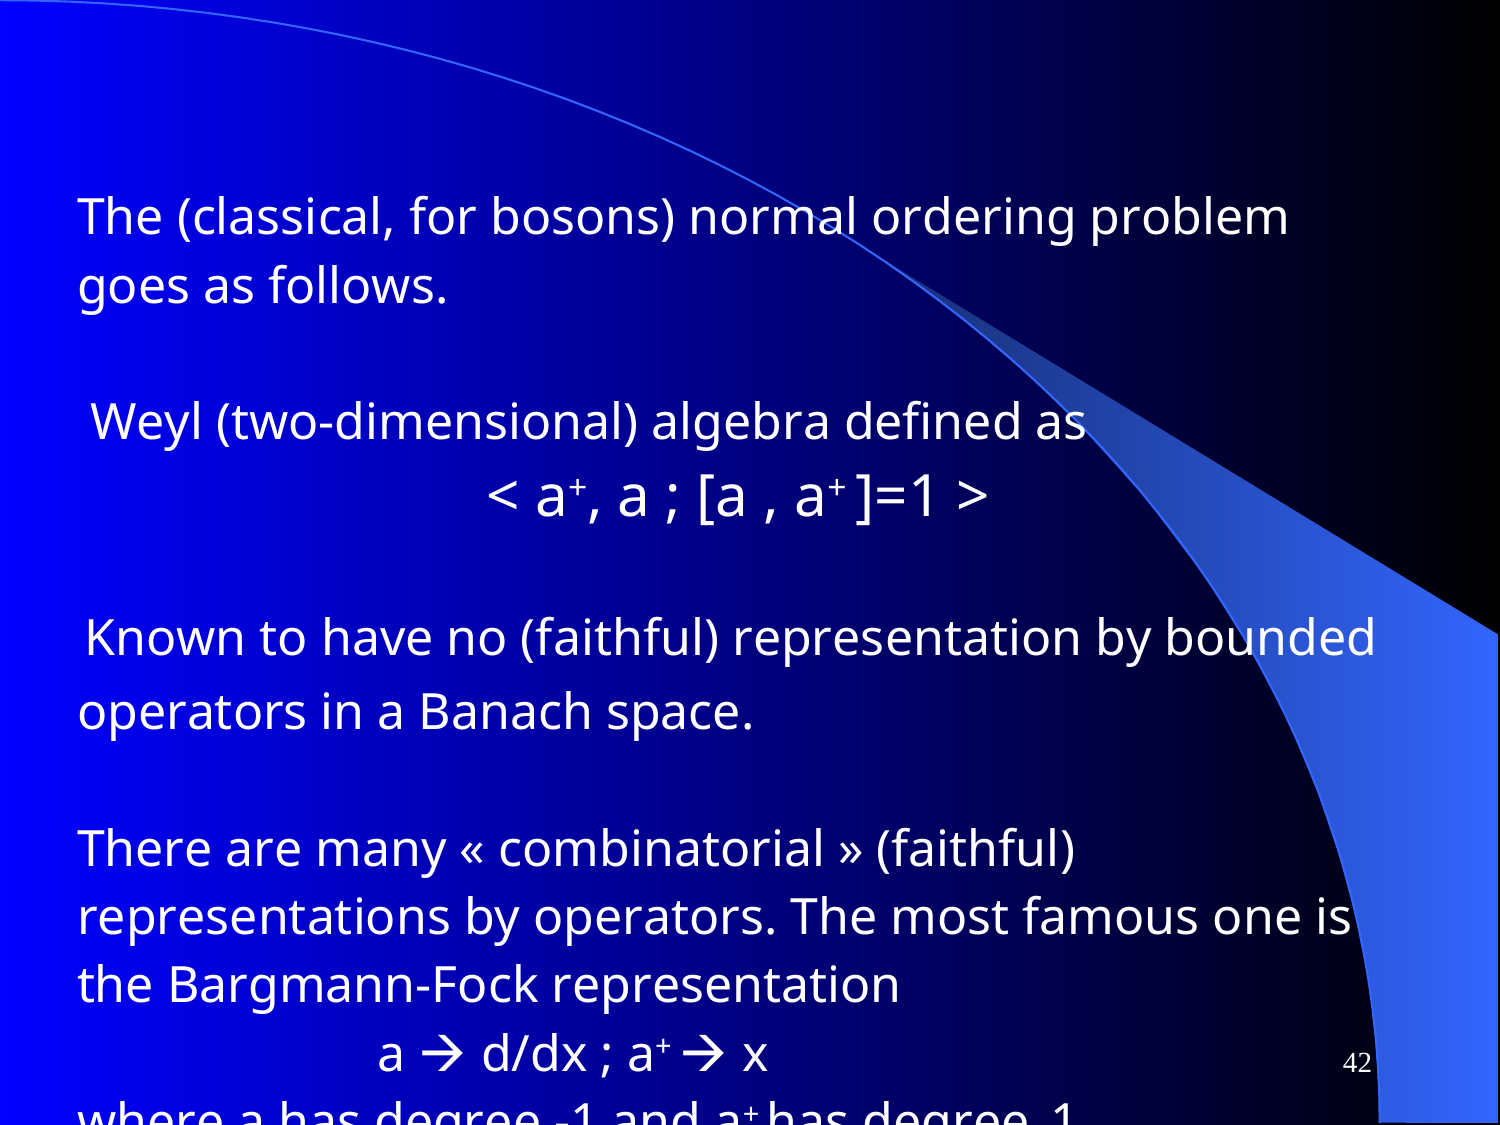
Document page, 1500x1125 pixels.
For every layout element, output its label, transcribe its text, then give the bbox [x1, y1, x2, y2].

text_box The (classical, for bosons) normal ordering problem goes as follows. Weyl (two-dimensional) algebra defined as < a+, a ; [a , a+ ]=1 > Known to have no (faithful) representation by bounded operators in a Banach space. There are many « combinatorial » (faithful) representations by operators. The most famous one is the Bargmann-Fock representation a  d/dx ; a+  x where a has degree -1 and a+ has degree 1. [62, 173, 1415, 1125]
